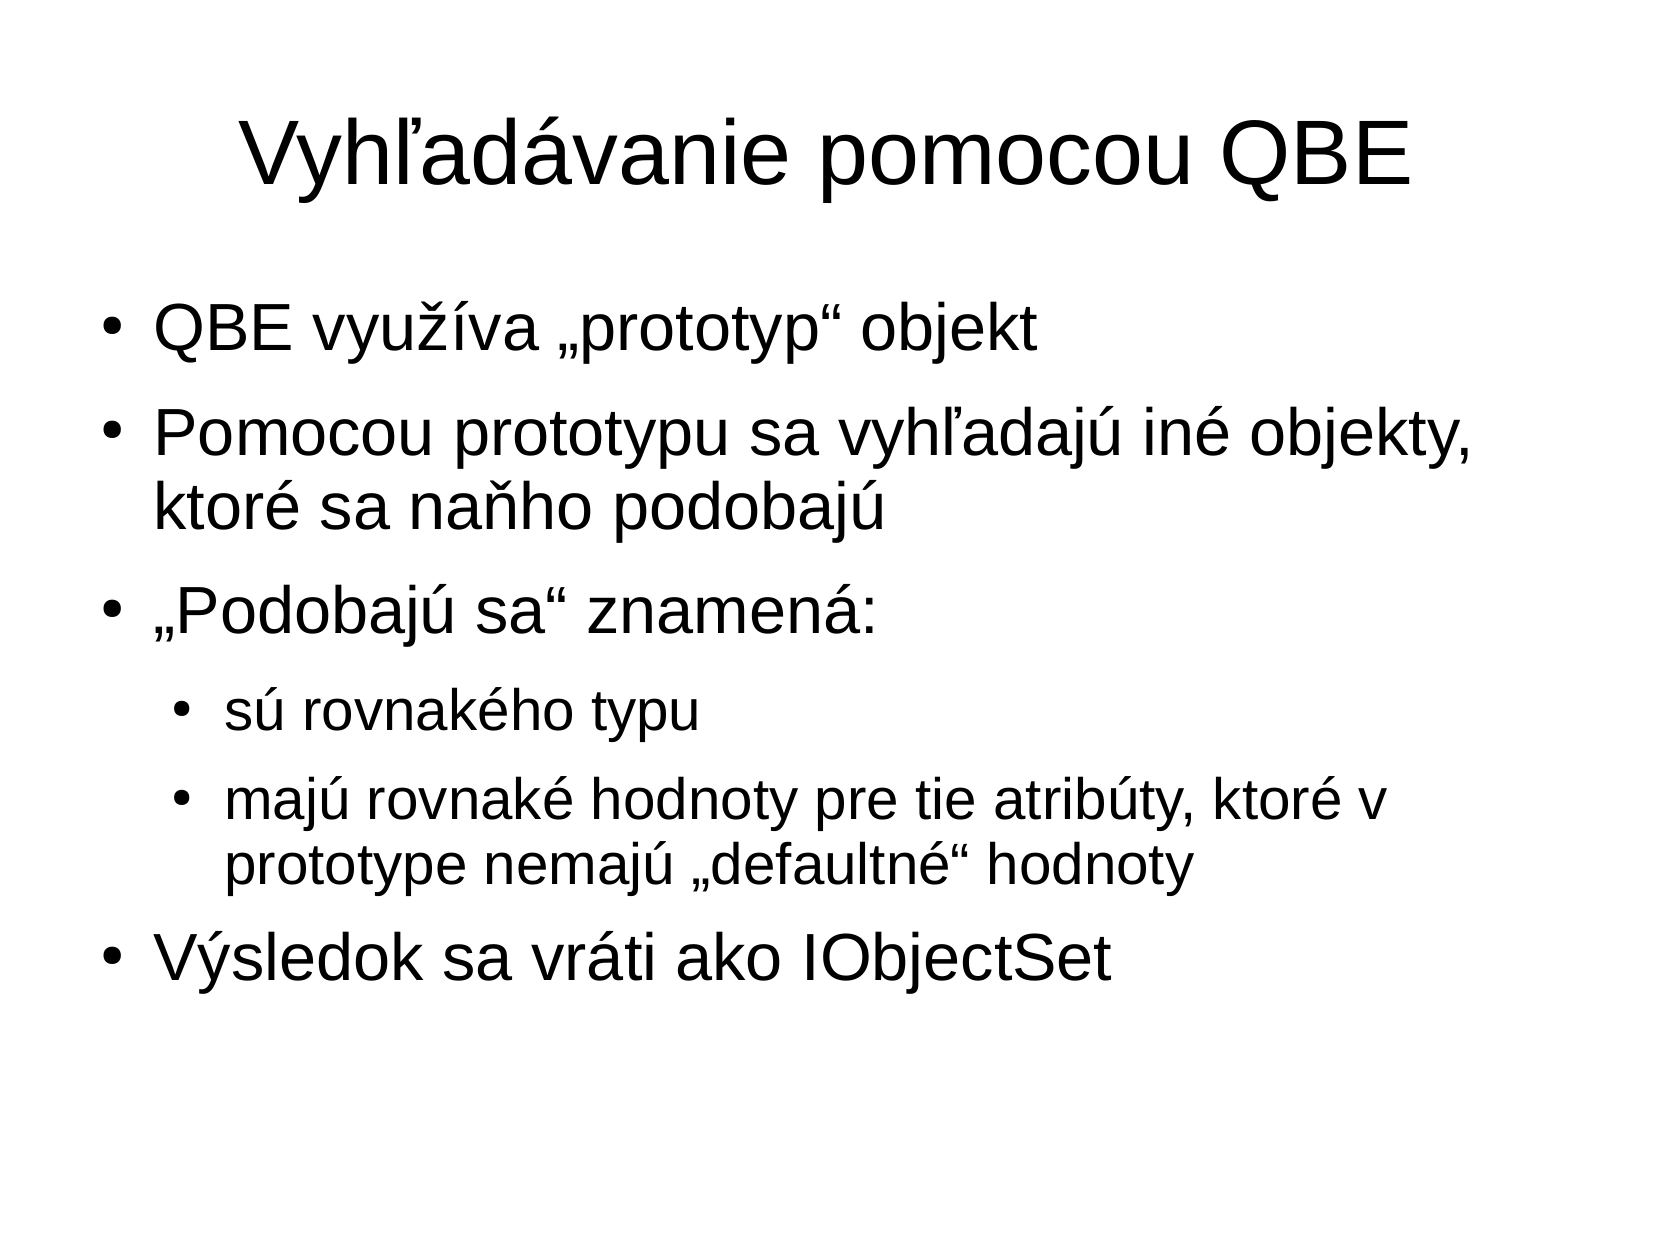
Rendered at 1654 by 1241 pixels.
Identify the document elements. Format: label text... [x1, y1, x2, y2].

title Vyhľadávanie pomocou QBE [82, 56, 1571, 250]
list QBE využíva „prototyp“ objekt Pomocou prototypu sa vyhľadajú iné objekty, ktoré sa naňho podobajú „Podobajú sa“ znamená: sú rovnakého typu majú rovnaké hodnoty pre tie atribúty, ktoré v prototype nemajú „defaultné“ hodnoty Výsledok sa vráti ako IObjectSet [82, 290, 1571, 1094]
